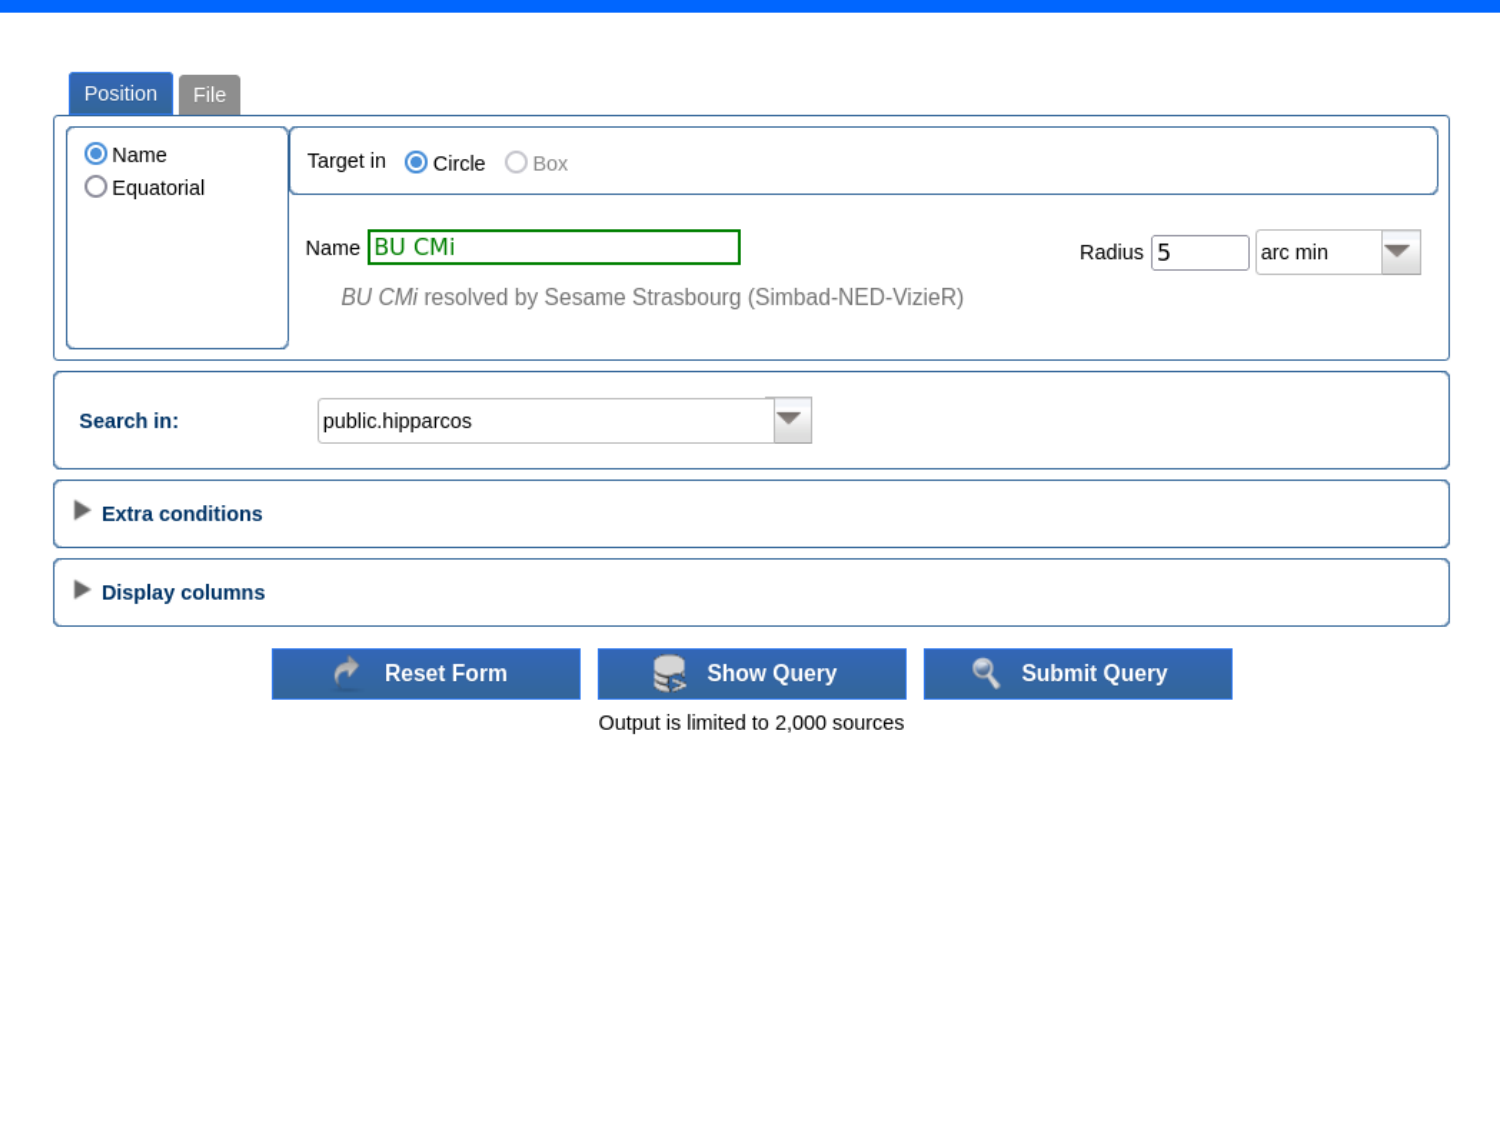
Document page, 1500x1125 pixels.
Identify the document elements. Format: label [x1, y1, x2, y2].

picture [39, 45, 1463, 751]
